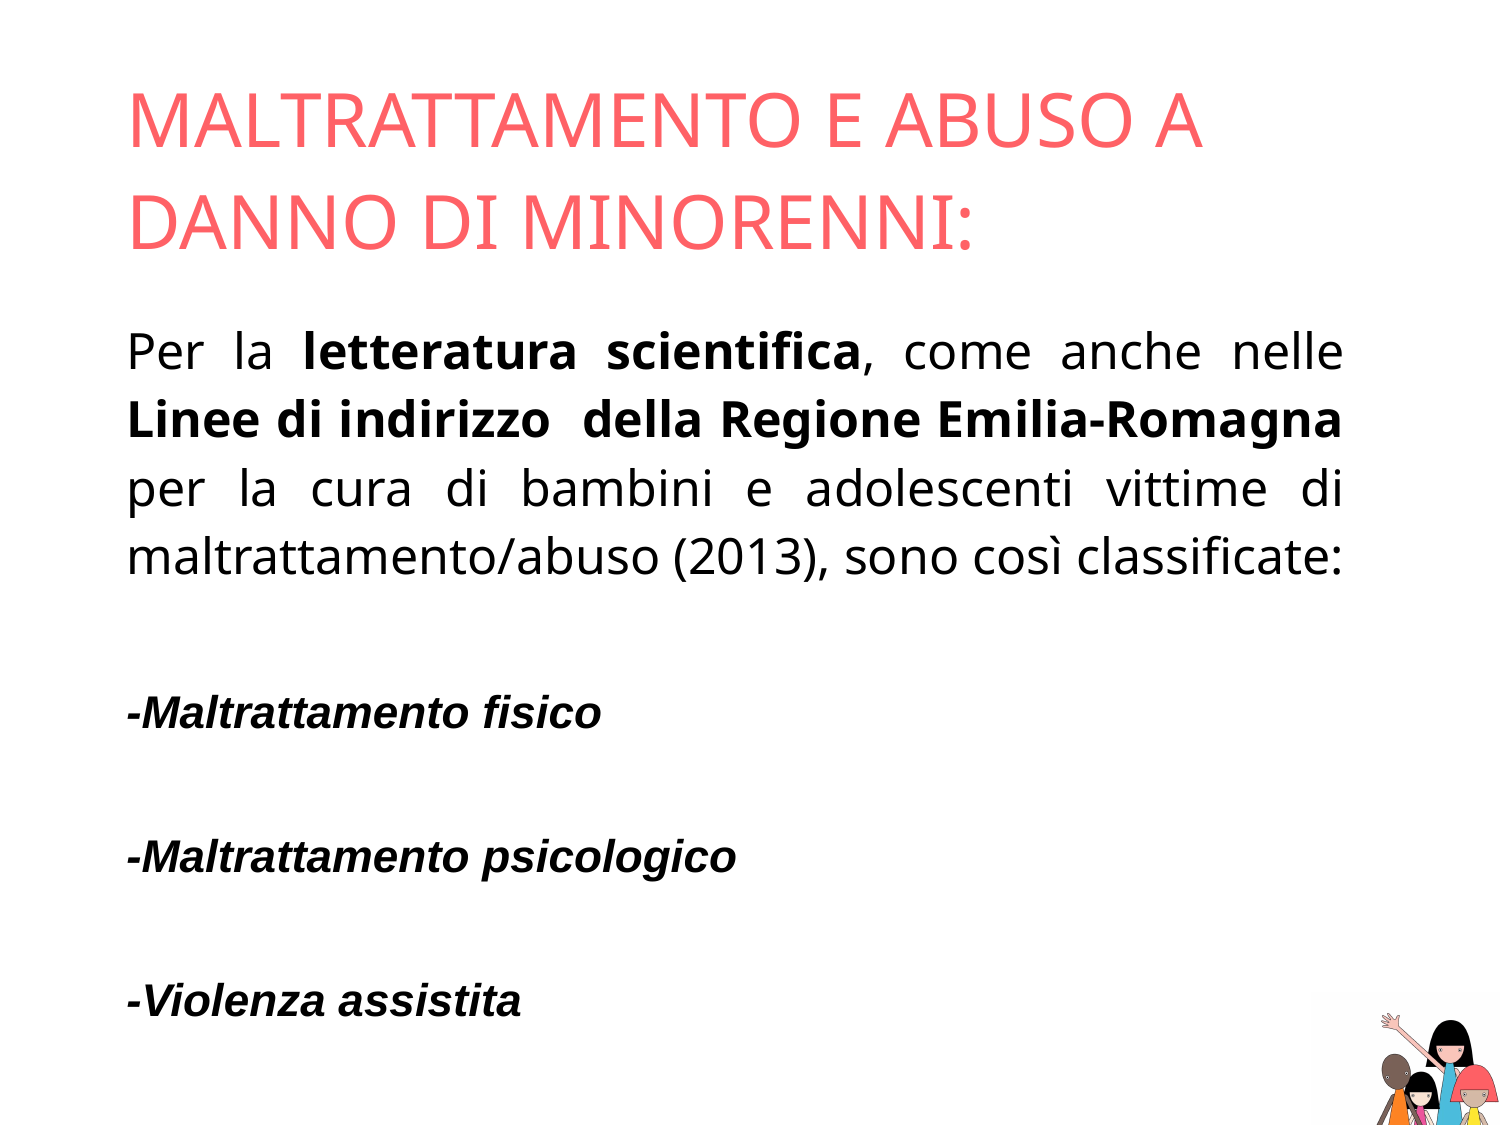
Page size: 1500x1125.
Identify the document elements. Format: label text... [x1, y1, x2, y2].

text_box Per la letteratura scientifica, come anche nelle Linee di indirizzo della Regione Emilia-Romagna per la cura di bambini e adolescenti vittime di maltrattamento/abuso (2013), sono così classificate: -Maltrattamento fisico -Maltrattamento psicologico -Violenza assistita -Abuso sessuale [111, 219, 1406, 934]
text_box MALTRATTAMENTO E ABUSO A DANNO DI MINORENNI: [111, 59, 1406, 219]
